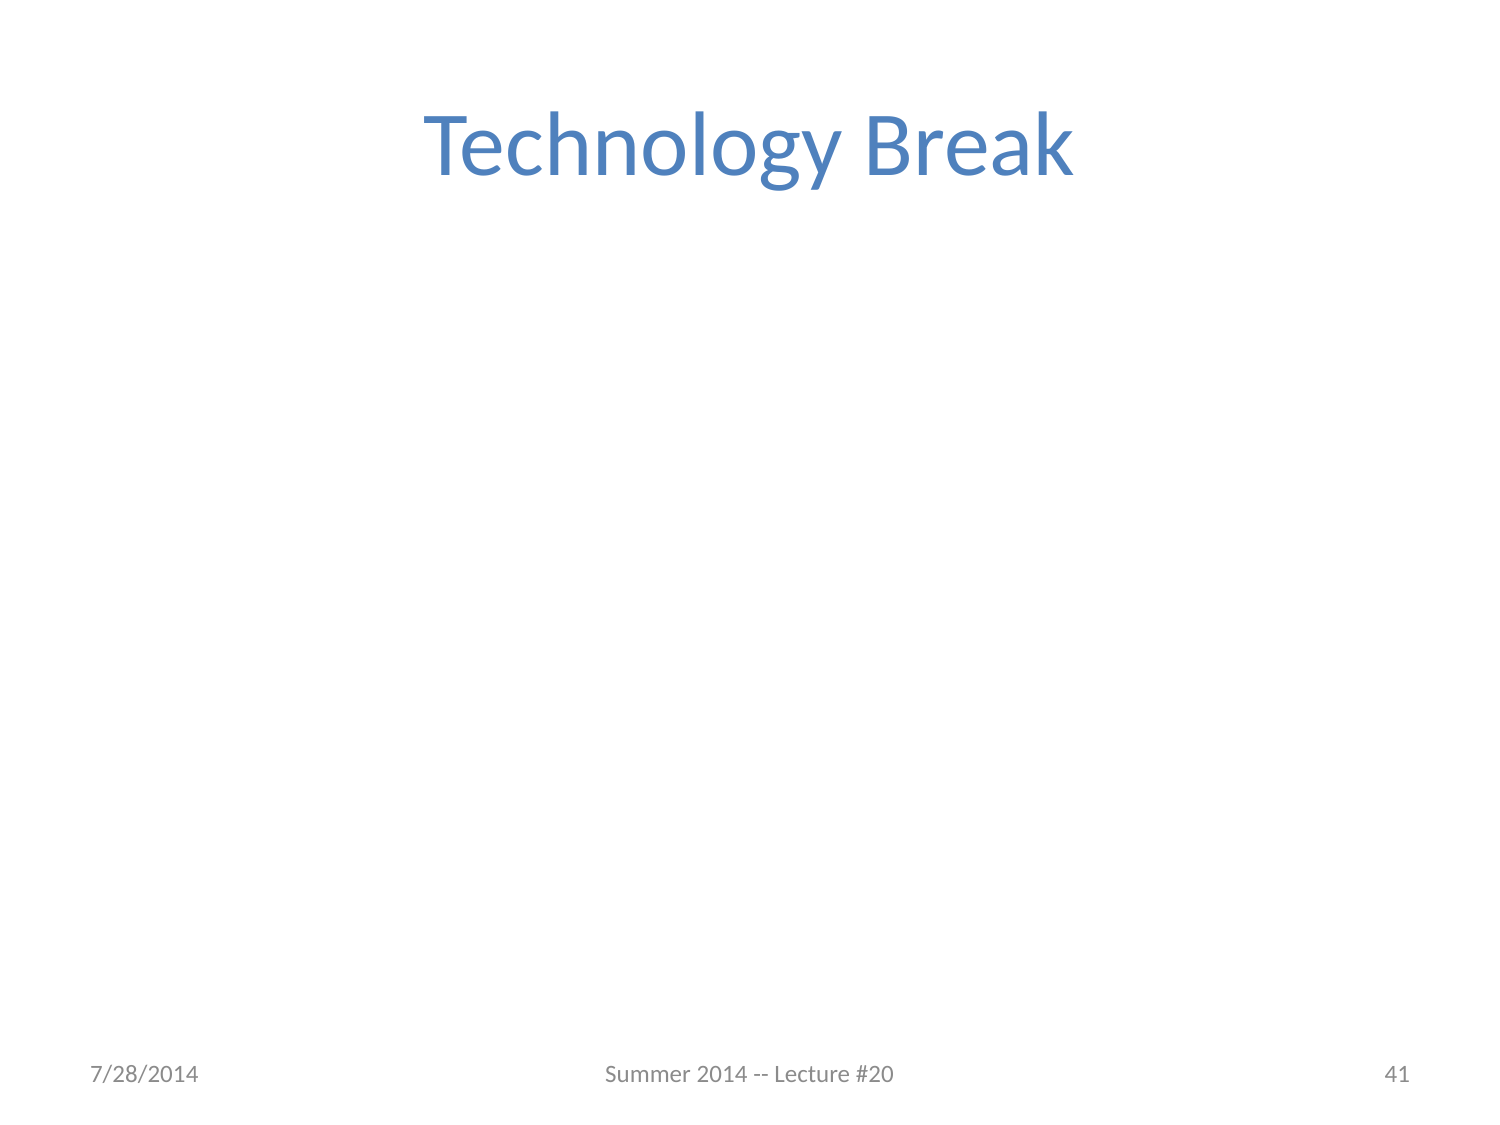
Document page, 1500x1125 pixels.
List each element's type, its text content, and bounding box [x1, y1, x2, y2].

slide_number <number> [1074, 1042, 1425, 1103]
title Technology Break [75, 45, 1425, 233]
footer Summer 2014 -- Lecture #20 [512, 1042, 988, 1103]
slide_number 7/28/2014 [75, 1042, 425, 1103]
